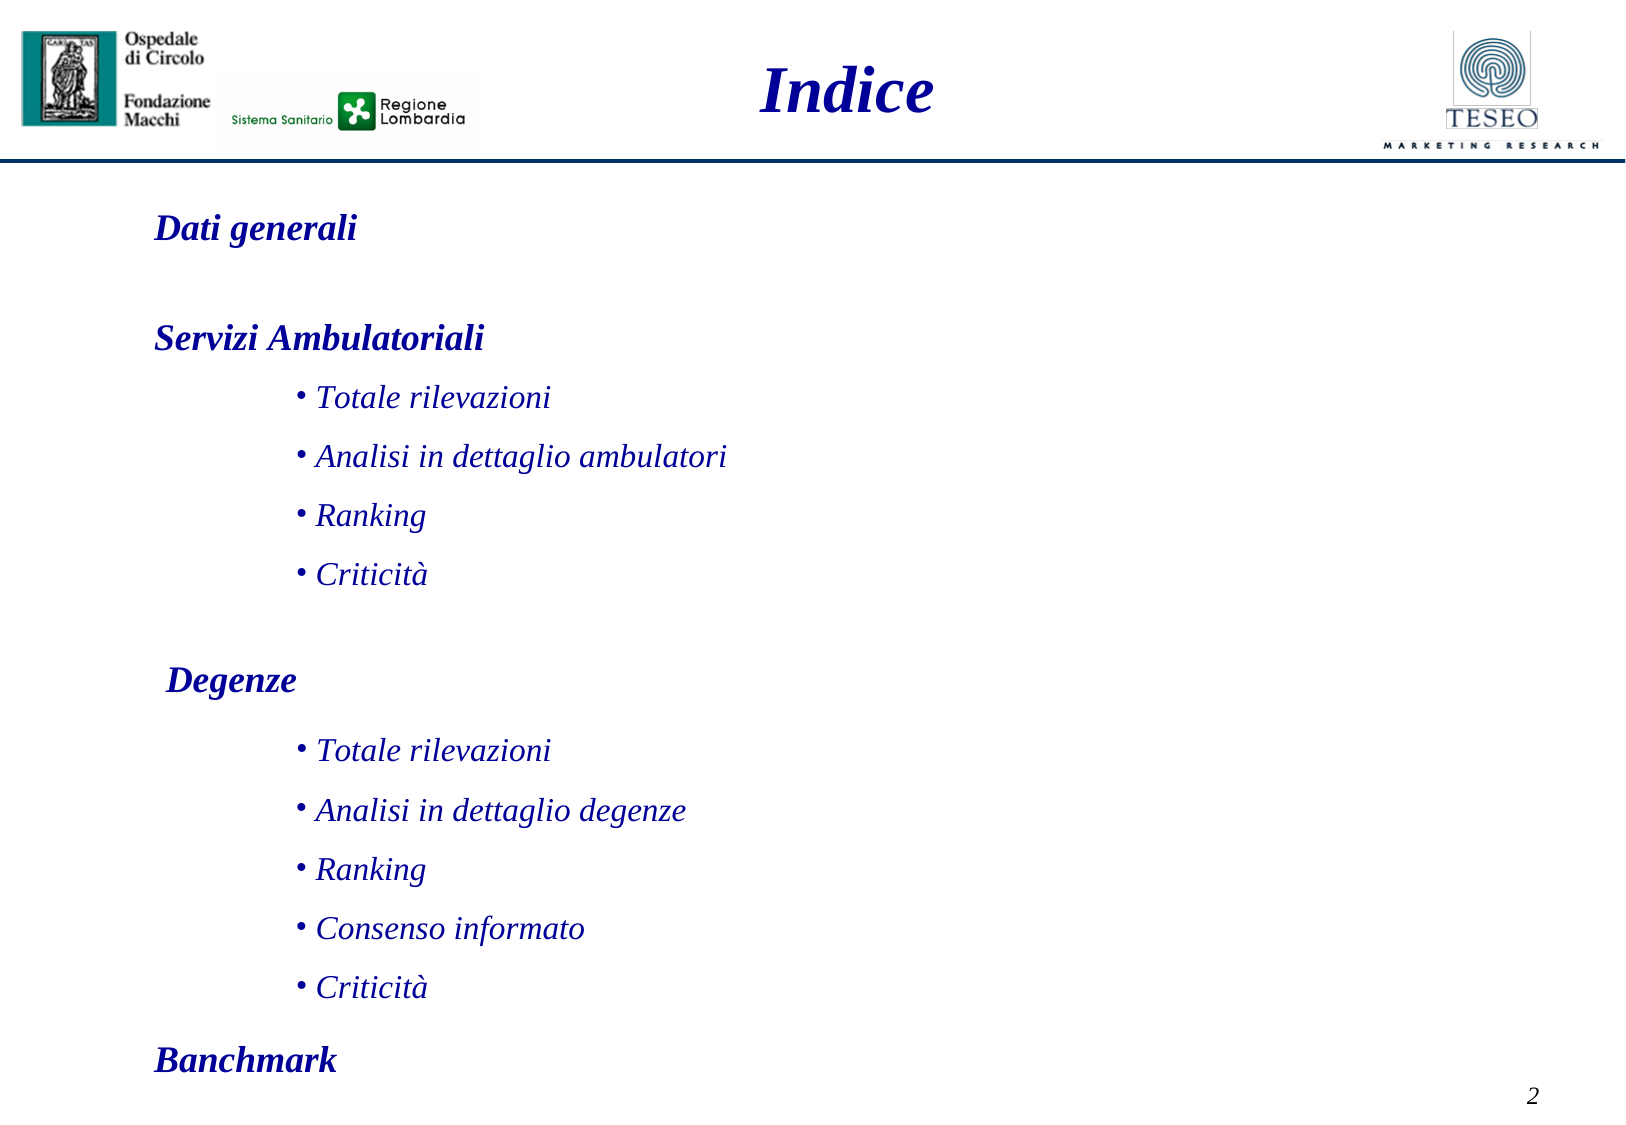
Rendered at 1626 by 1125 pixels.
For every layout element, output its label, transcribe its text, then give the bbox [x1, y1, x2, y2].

text_box Analisi in dettaglio ambulatori [280, 424, 884, 483]
picture [21, 31, 483, 149]
text_box Criticità [280, 542, 884, 602]
text_box Ranking [280, 837, 943, 896]
text_box Analisi in dettaglio degenze [280, 778, 943, 837]
text_box Banchmark [139, 1028, 1463, 1088]
picture [1381, 31, 1604, 149]
text_box Totale rilevazioni [280, 365, 860, 425]
text_box Indice [387, 31, 1309, 141]
text_box Dati generali [139, 196, 1463, 256]
text_box Totale rilevazioni [281, 718, 873, 779]
text_box Degenze [151, 648, 1474, 708]
text_box Criticità [280, 955, 884, 1015]
text_box Ranking [280, 483, 884, 542]
text_box Servizi Ambulatoriali [139, 306, 1463, 366]
text_box Consenso informato [280, 896, 943, 956]
